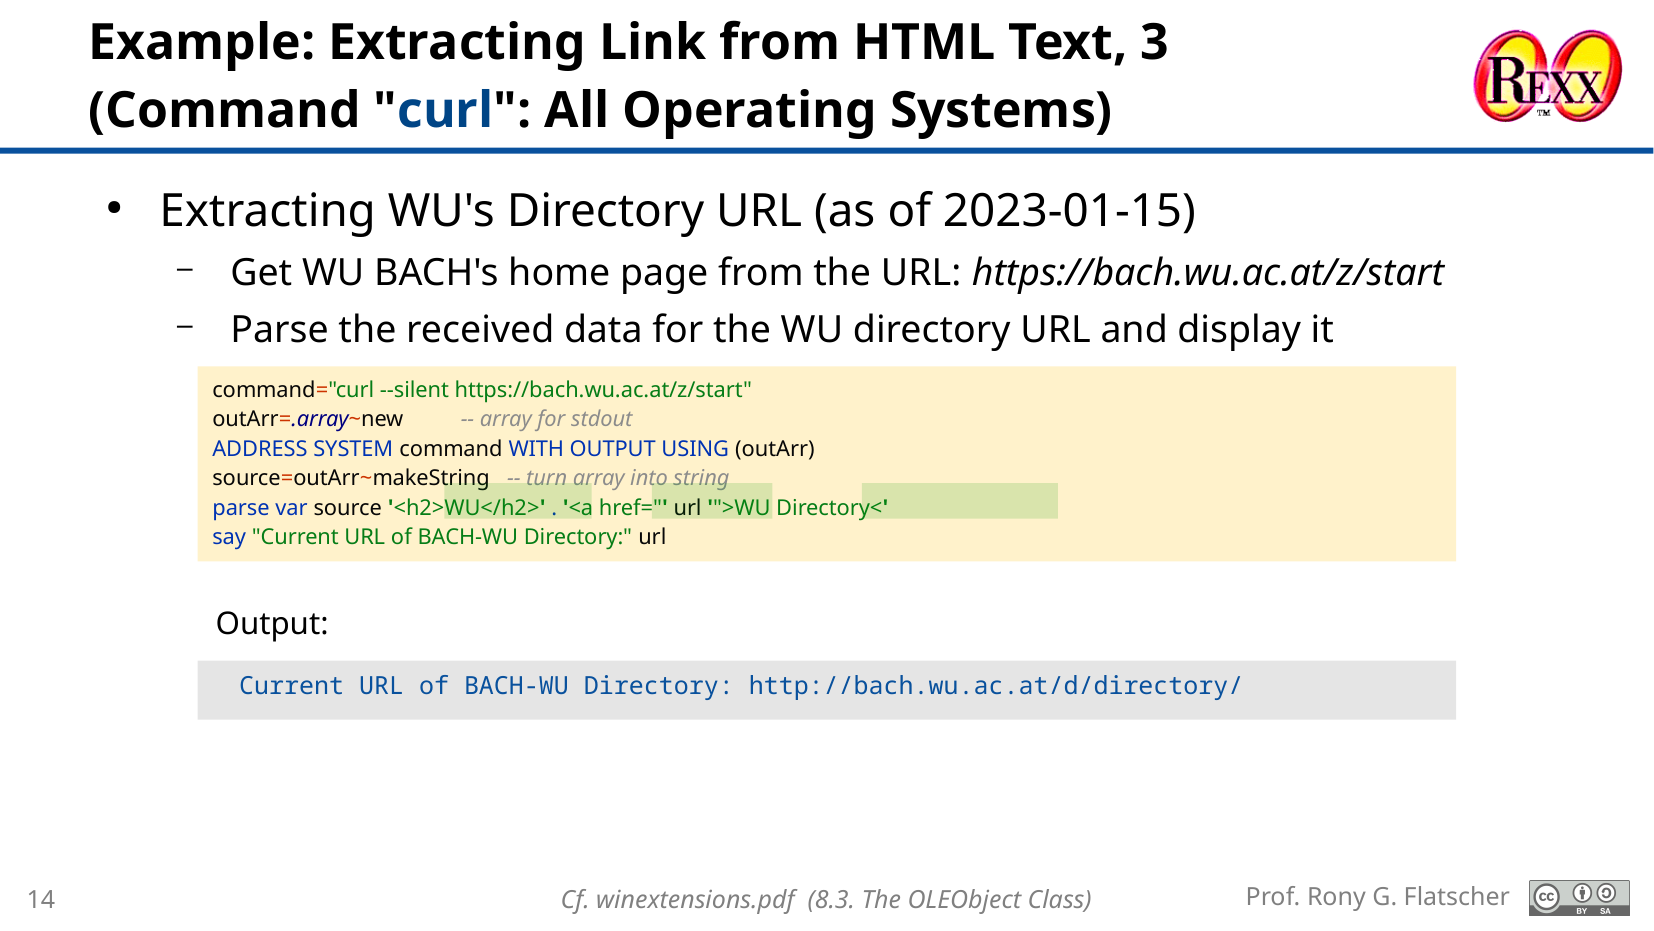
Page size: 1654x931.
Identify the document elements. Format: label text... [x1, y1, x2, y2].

text_box Current URL of BACH-WU Directory: http://bach.wu.ac.at/d/directory/ [197, 660, 1457, 720]
list Extracting WU's Directory URL (as of 2023-01-15) Get WU BACH's home page from the URL: https://bach.wu.ac.at/z/start Parse the received data for the WU directory URL and display it [88, 177, 1584, 857]
text_box Cf. winextensions.pdf (8.3. The OLEObject Class) [0, 874, 1654, 922]
text_box [861, 483, 1058, 519]
text_box [444, 483, 592, 519]
text_box [651, 483, 773, 519]
title Example: Extracting Link from HTML Text, 3 (Command "curl": All Operating Systems) [29, 0, 1654, 148]
text_box Output: [200, 593, 367, 649]
text_box command="curl --silent https://bach.wu.ac.at/z/start" outArr=.array~new -- array for stdout ADDRESS SYSTEM command WITH OUTPUT USING (outArr) source=outArr~makeString -- turn array into string parse var source '<h2>WU</h2>' . '<a href="' url '">WU Directory<' say "Current URL of BACH-WU Directory:" url [197, 366, 1457, 562]
